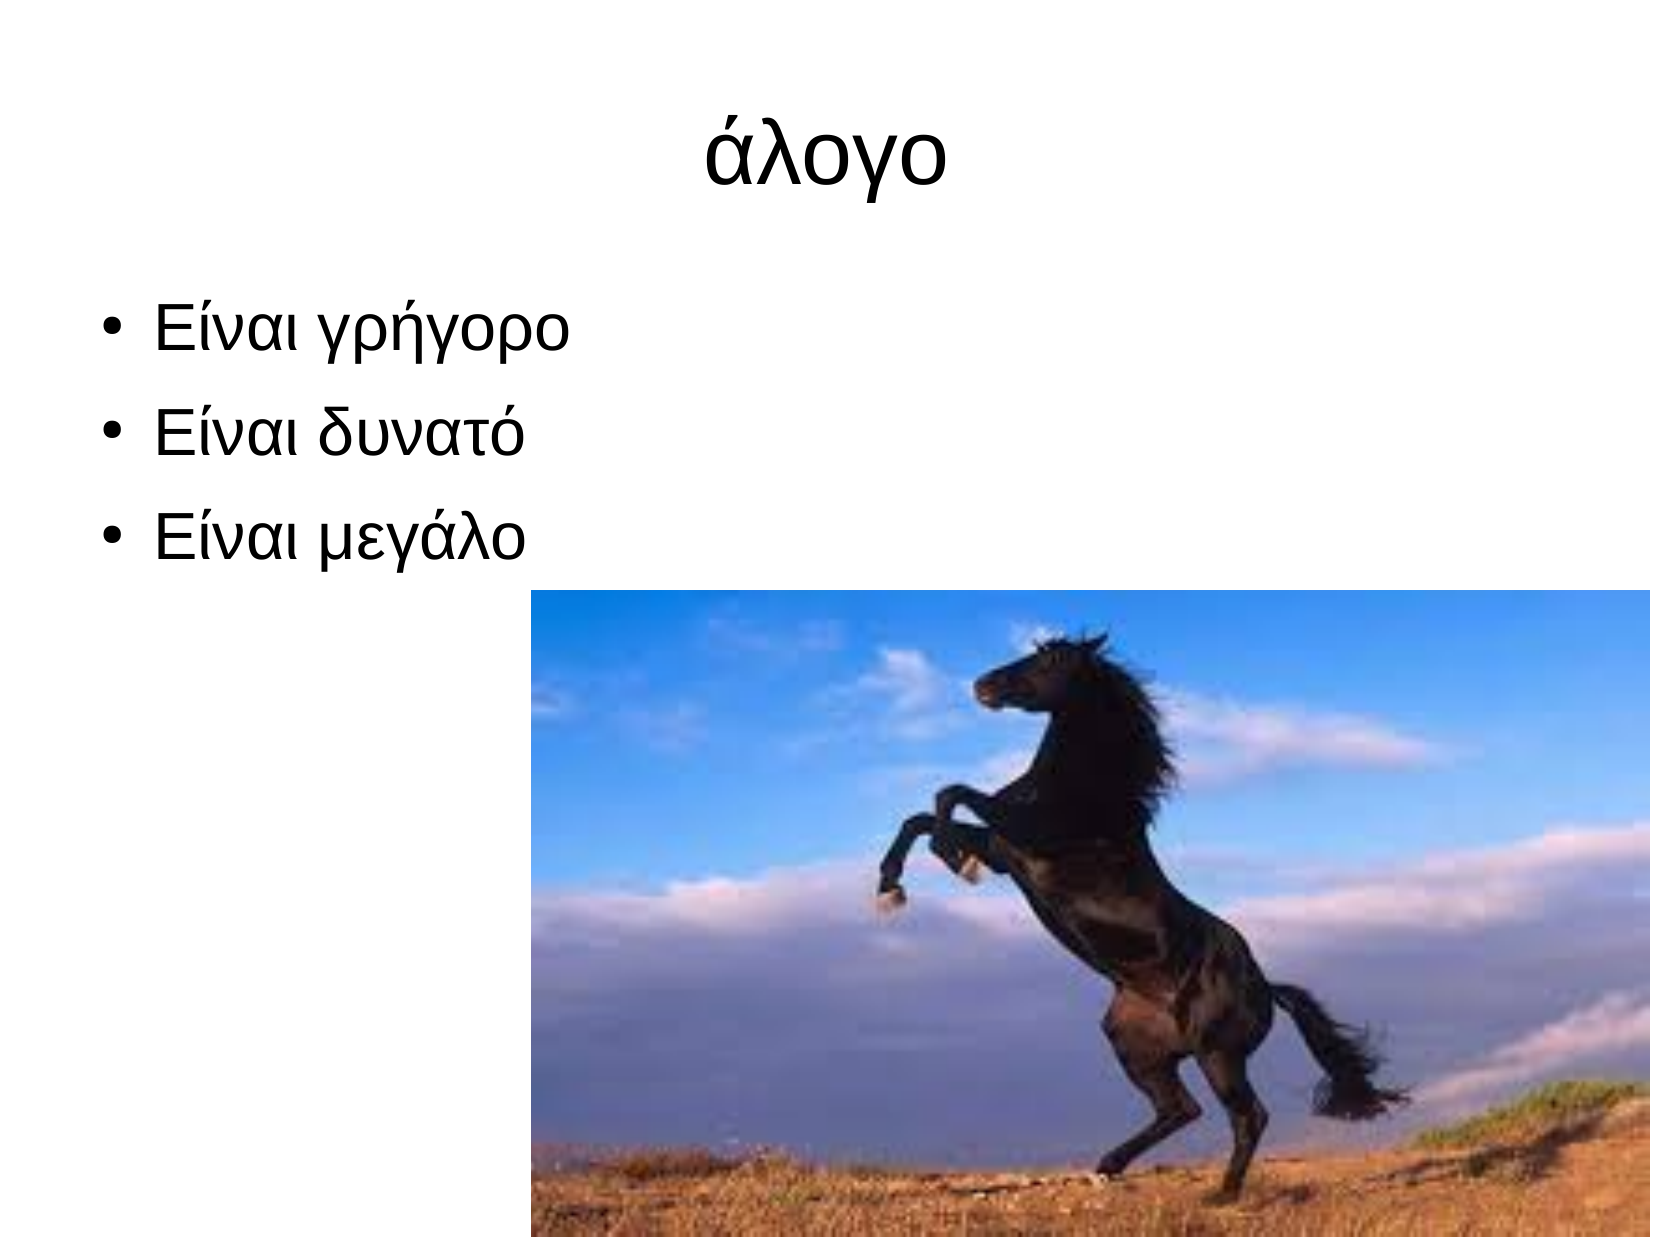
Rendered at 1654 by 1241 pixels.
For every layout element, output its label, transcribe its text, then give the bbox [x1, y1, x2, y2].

title άλογο [82, 49, 1571, 257]
list Είναι γρήγορο Είναι δυνατό Είναι μεγάλο [82, 290, 1571, 1109]
picture [531, 590, 1650, 1237]
